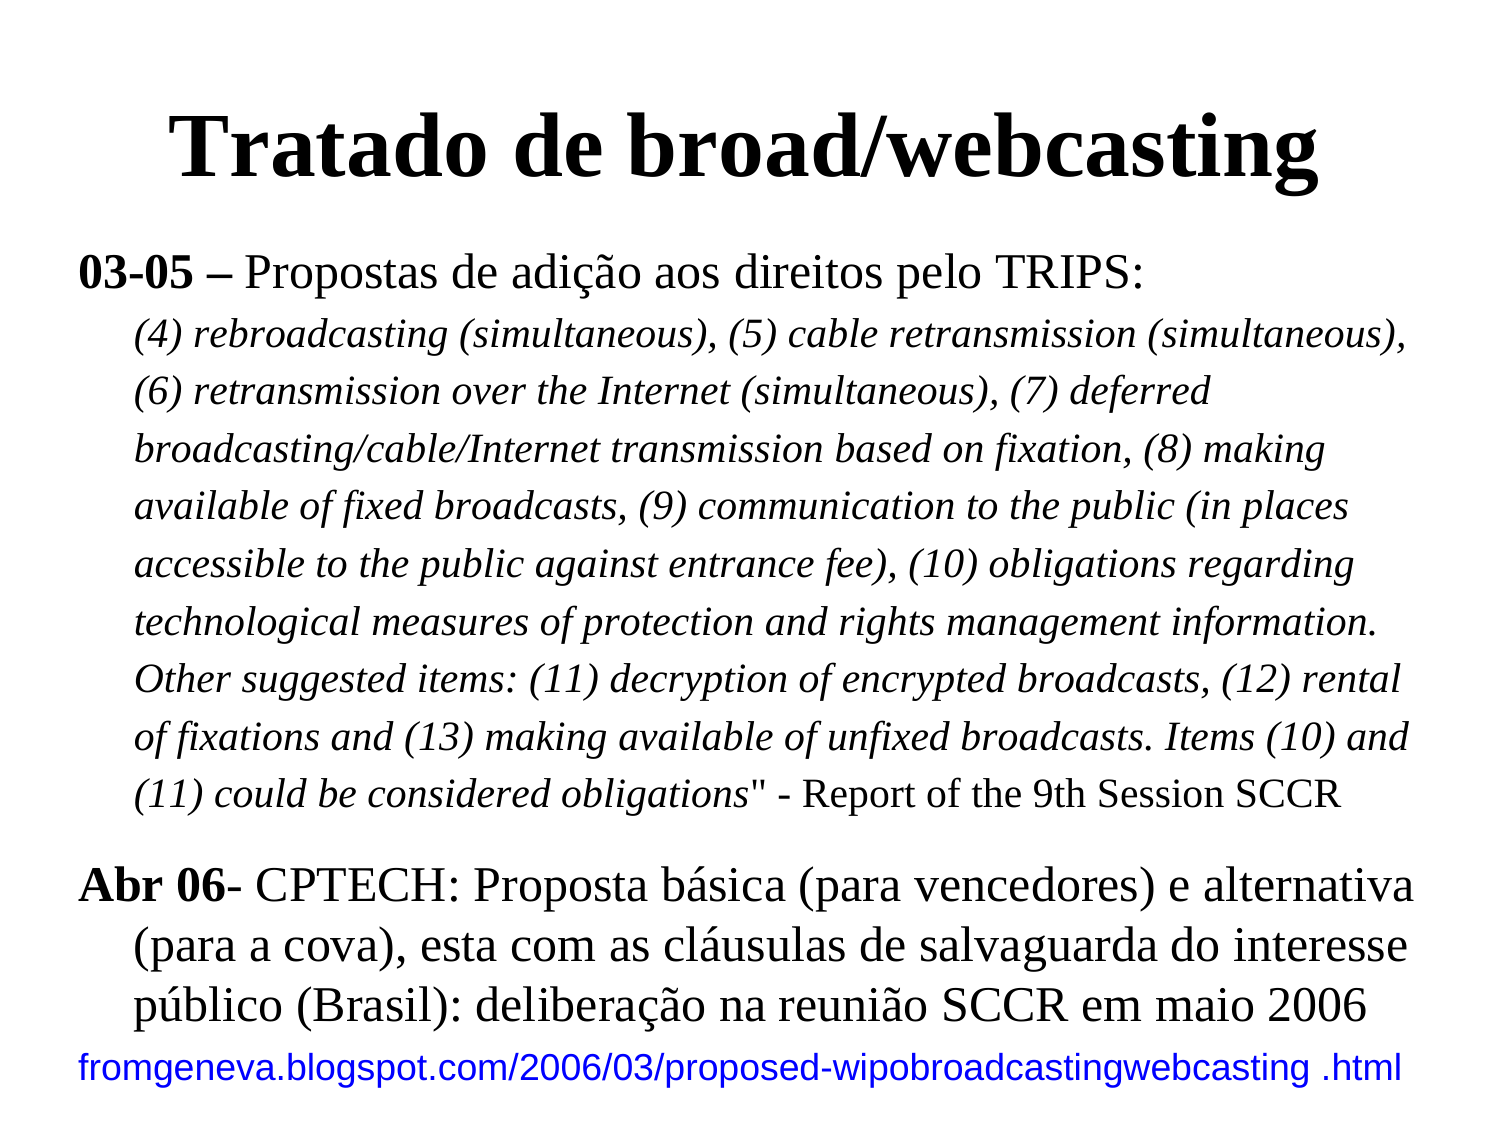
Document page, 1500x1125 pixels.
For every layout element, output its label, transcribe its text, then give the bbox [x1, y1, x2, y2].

text_box 03-05 – Propostas de adição aos direitos pelo TRIPS: (4) rebroadcasting (simultaneous), (5) cable retransmission (simultaneous), (6) retransmission over the Internet (simultaneous), (7) deferred broadcasting/cable/Internet transmission based on fixation, (8) making available of fixed broadcasts, (9) communication to the public (in places accessible to the public against entrance fee), (10) obligations regarding technological measures of protection and rights management information. Other suggested items: (11) decryption of encrypted broadcasts, (12) rental of fixations and (13) making available of unfixed broadcasts. Items (10) and (11) could be considered obligations" - Report of the 9th Session SCCR Abr 06- CPTECH: Proposta básica (para vencedores) e alternativa (para a cova), esta com as cláusulas de salvaguarda do interesse público (Brasil): deliberação na reunião SCCR em maio 2006 fromgeneva.blogspot.com/2006/03/proposed-wipobroadcastingwebcasting .html [77, 229, 1428, 1093]
title Tratado de broad/webcasting [20, 62, 1469, 223]
